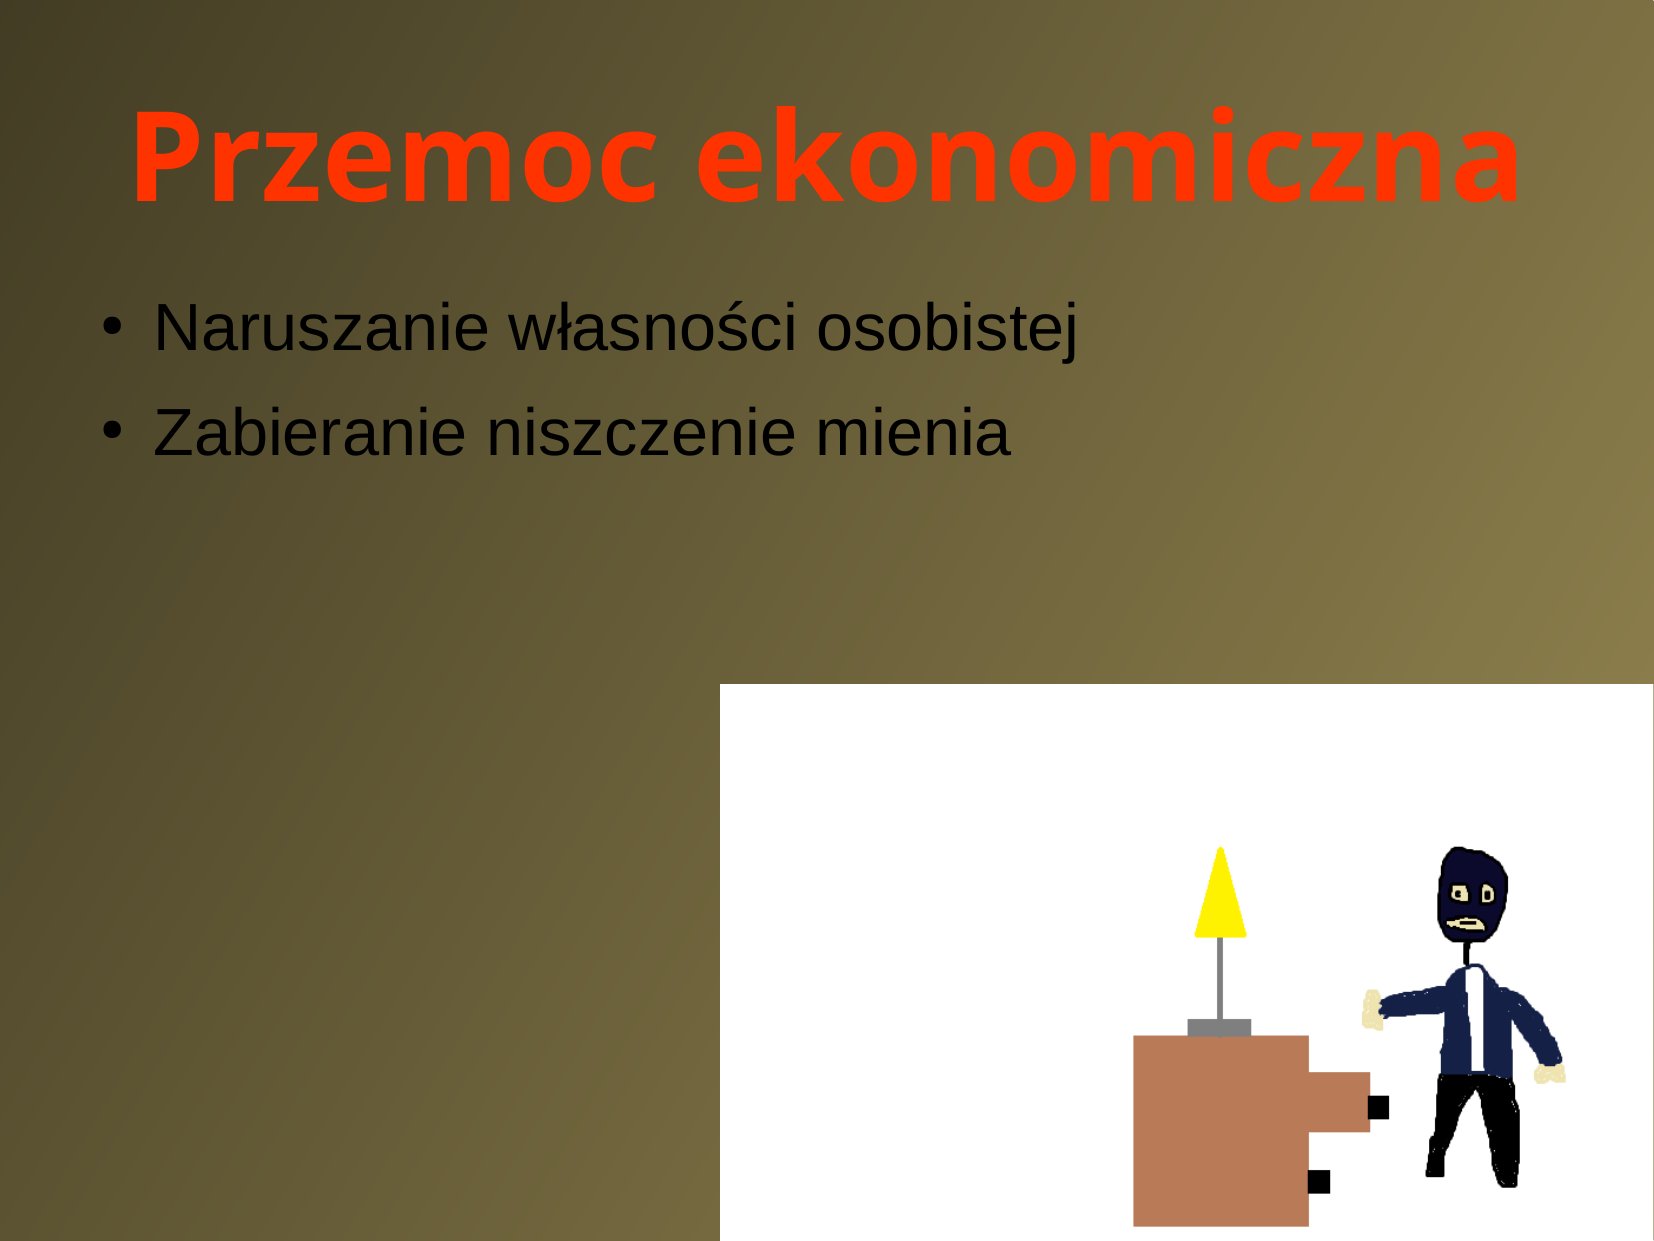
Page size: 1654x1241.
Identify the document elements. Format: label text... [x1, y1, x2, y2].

picture [720, 684, 1654, 1241]
title Przemoc ekonomiczna [82, 49, 1571, 257]
list Naruszanie własności osobistej Zabieranie niszczenie mienia [82, 290, 1571, 1010]
